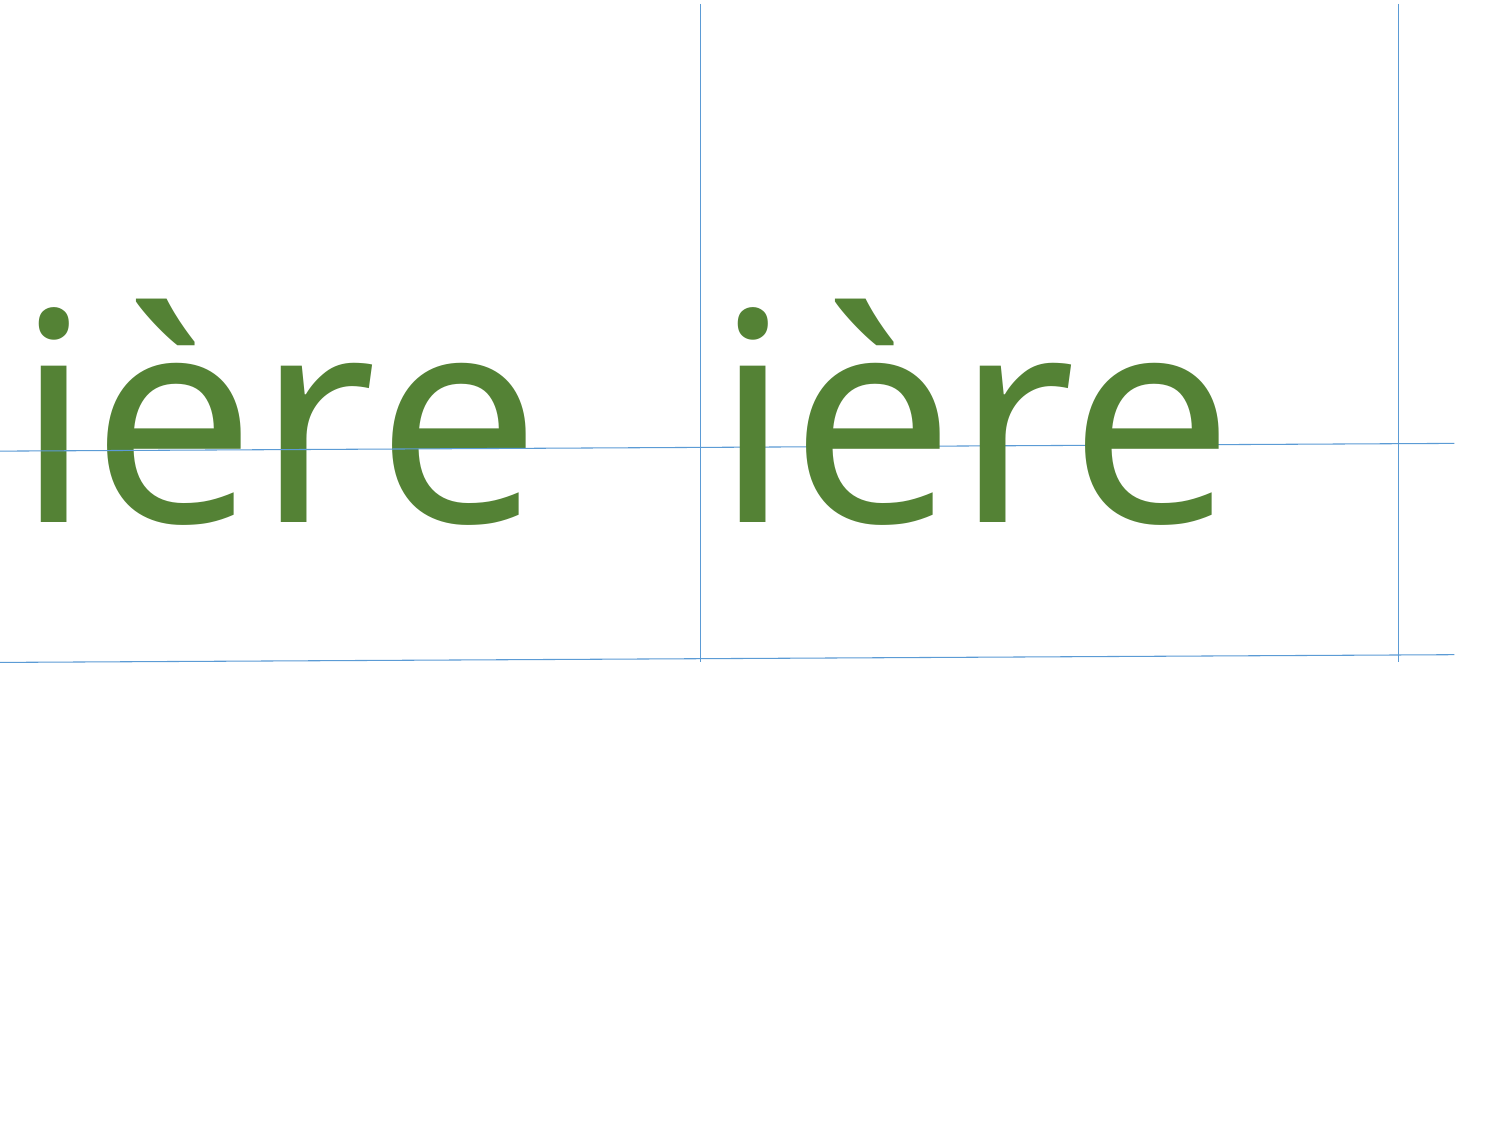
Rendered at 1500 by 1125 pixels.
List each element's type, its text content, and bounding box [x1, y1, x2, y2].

text_box ière [134, 384, 214, 428]
text_box ière [419, 384, 499, 428]
text_box ière [701, 223, 1398, 588]
text_box ière [1, 223, 700, 450]
text_box ière [1, 448, 700, 588]
